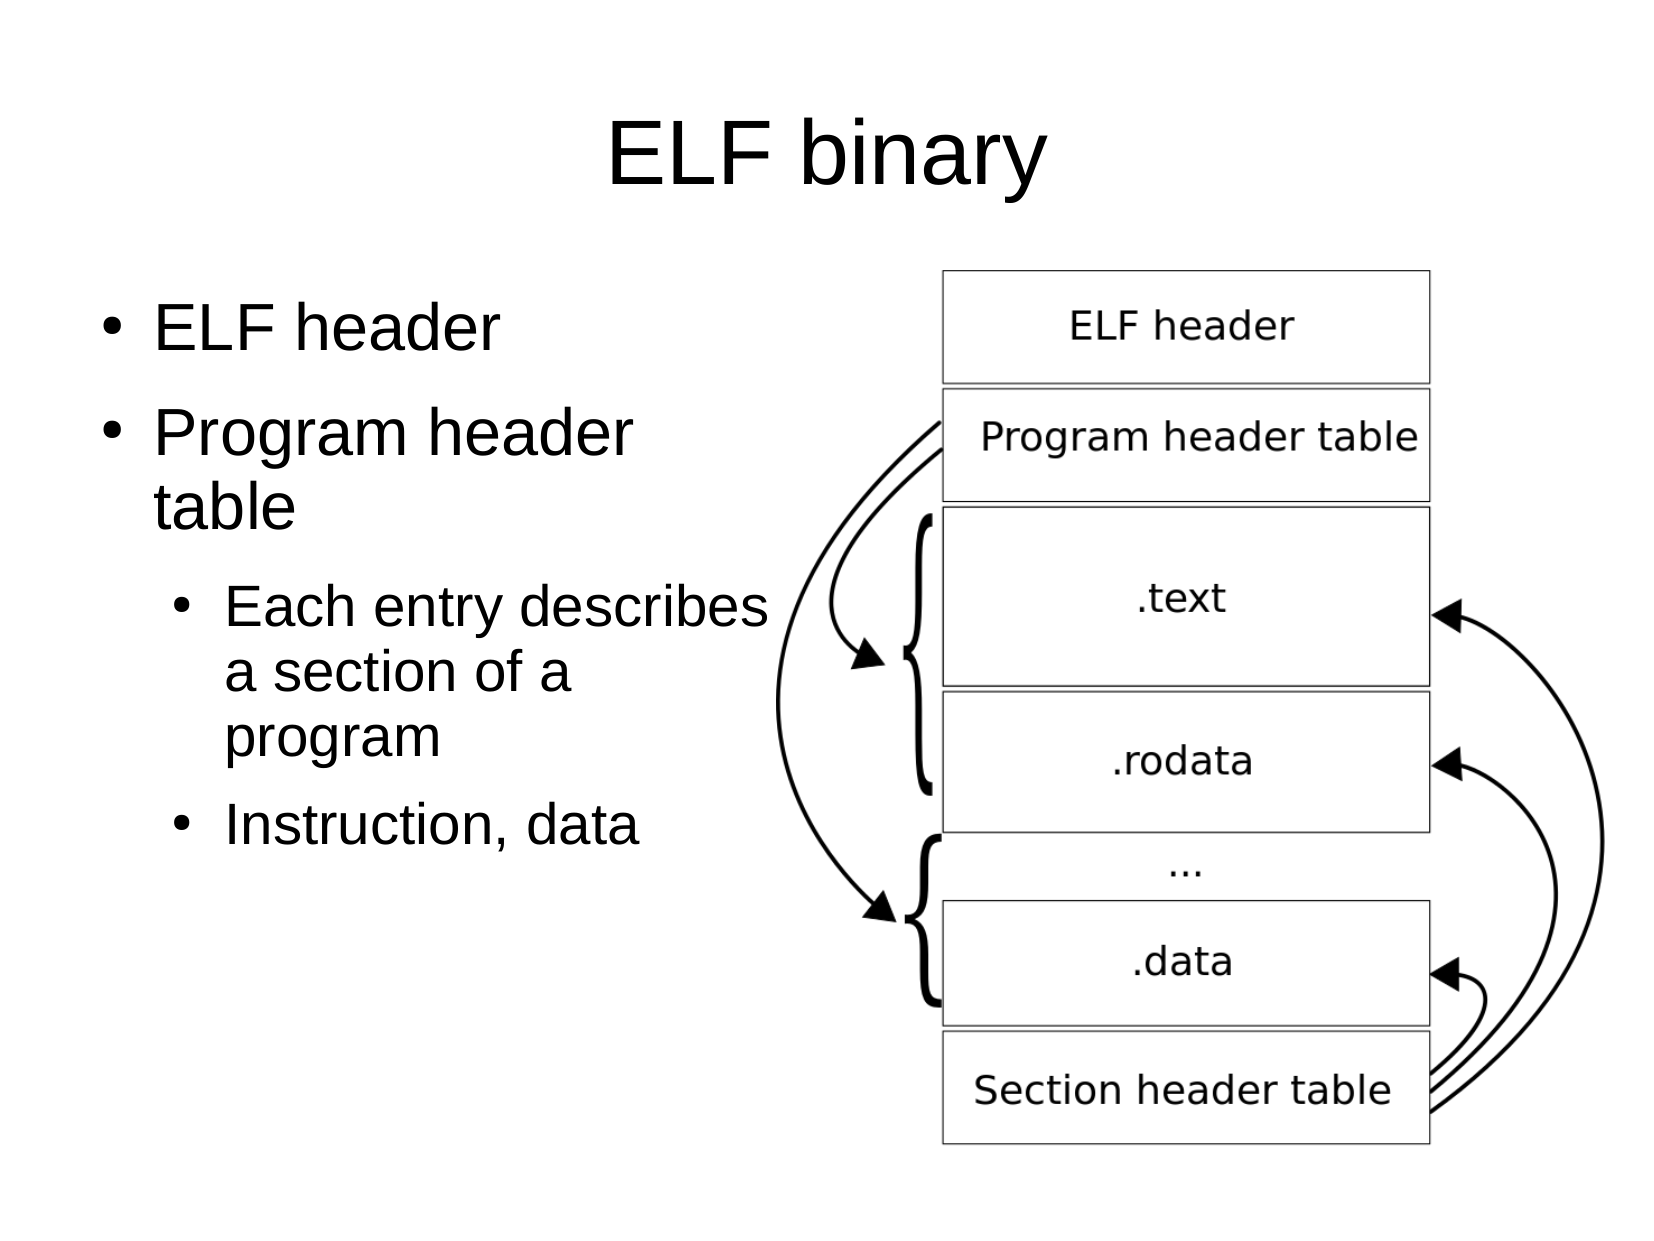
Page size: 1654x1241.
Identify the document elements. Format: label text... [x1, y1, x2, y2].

list ELF header Program header table Each entry describes a section of a program Instruction, data [82, 290, 776, 1010]
title ELF binary [82, 49, 1571, 257]
picture [776, 250, 1605, 1169]
